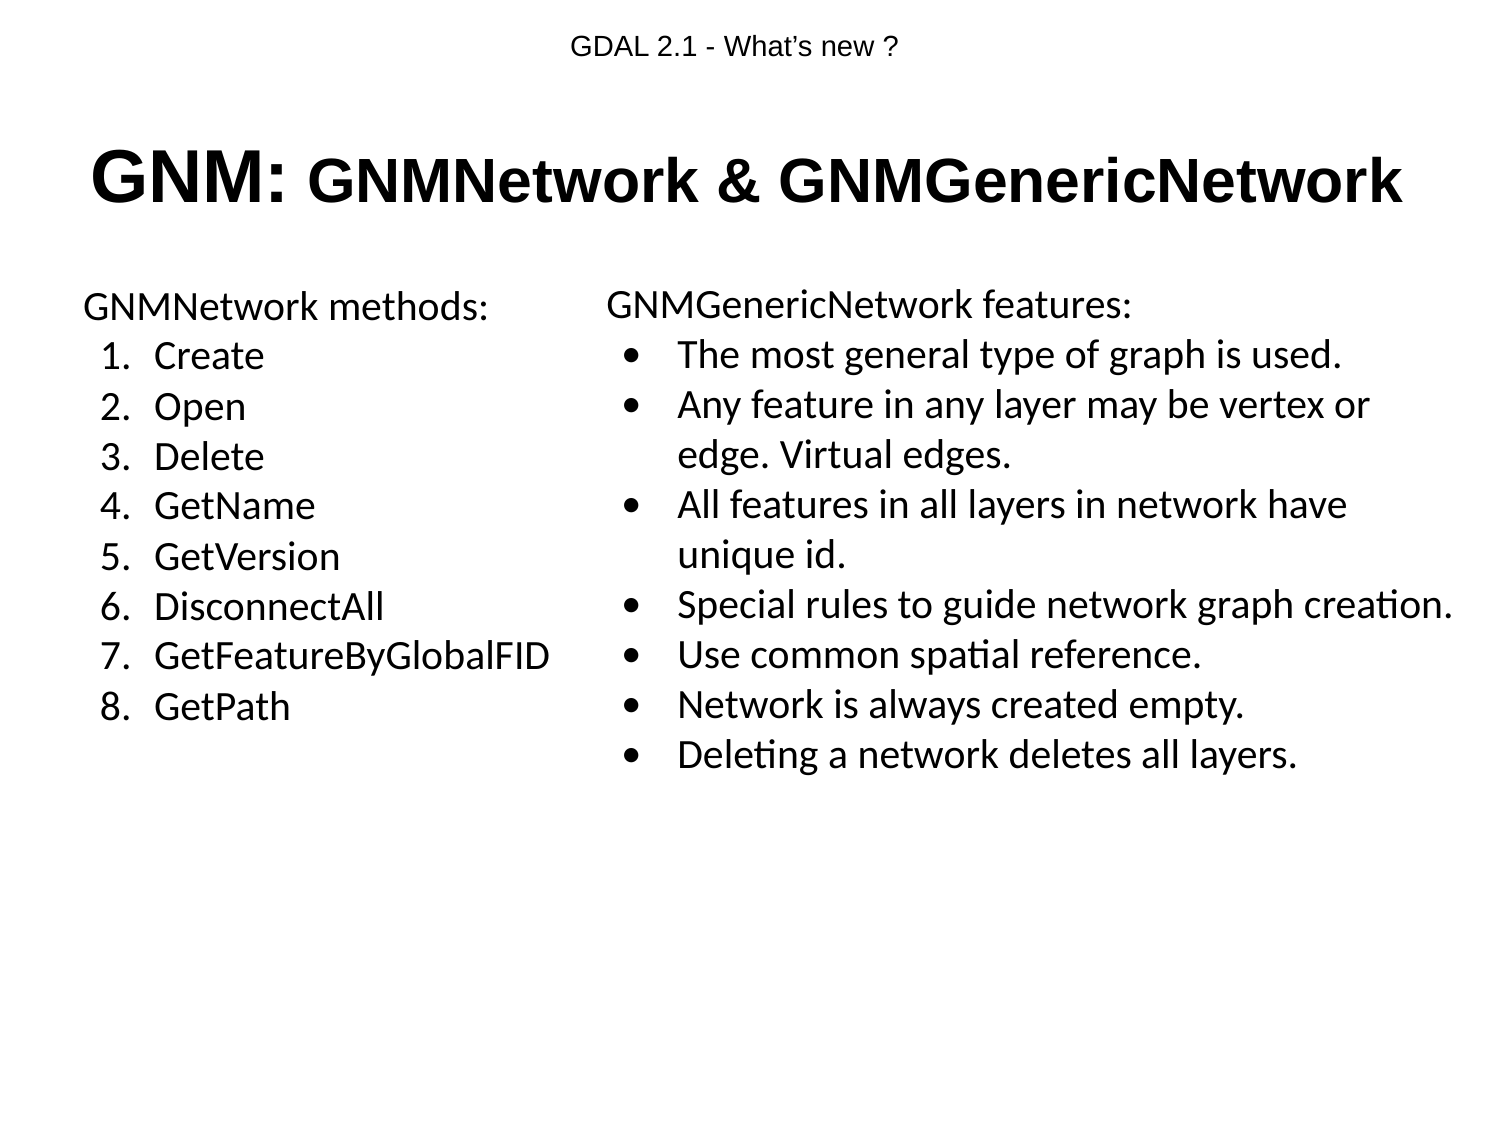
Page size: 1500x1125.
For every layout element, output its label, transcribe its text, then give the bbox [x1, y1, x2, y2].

title GNM: GNMNetwork & GNMGenericNetwork [75, 45, 1425, 233]
text_box GNMNetwork methods: Create Open Delete GetName GetVersion DisconnectAll GetFeatureByGlobalFID GetPath [68, 242, 574, 765]
text_box GNMGenericNetwork features: The most general type of graph is used. Any feature in any layer may be vertex or edge. Virtual edges. All features in all layers in network have unique id. Special rules to guide network graph creation. Use common spatial reference. Network is always created empty. Deleting a network deletes all layers. [606, 276, 1469, 1045]
